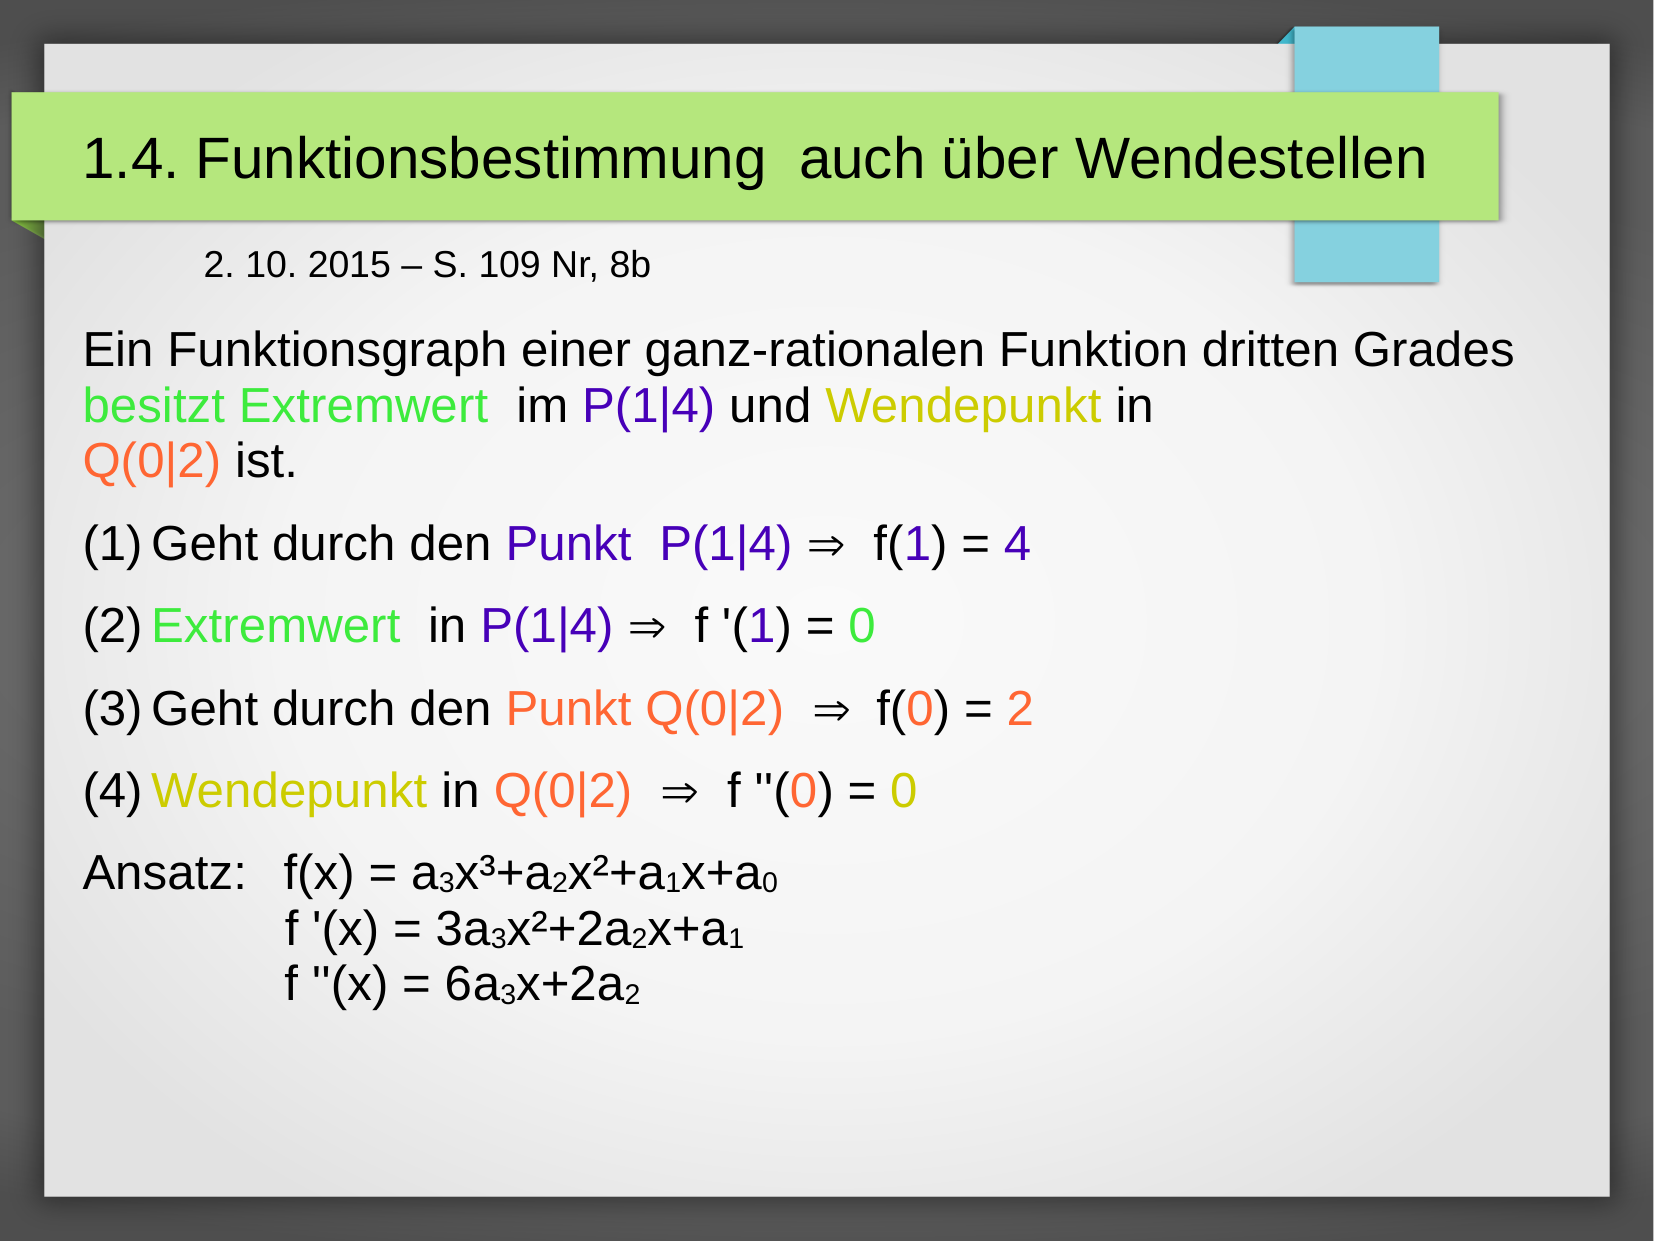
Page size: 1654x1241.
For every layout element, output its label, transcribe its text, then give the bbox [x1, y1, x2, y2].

list Ein Funktionsgraph einer ganz-rationalen Funktion dritten Grades besitzt Extremwert im P(1|4) und Wendepunkt in Q(0|2) ist. Geht durch den Punkt P(1|4) ⇒ f(1) = 4 Extremwert in P(1|4) ⇒ f '(1) = 0 Geht durch den Punkt Q(0|2) ⇒ f(0) = 2 Wendepunkt in Q(0|2) ⇒ f ''(0) = 0 Ansatz: f(x) = a3x³+a2x²+a1x+a0 f '(x) = 3a3x²+2a2x+a1 f ''(x) = 6a3x+2a2 [82, 318, 1571, 1099]
title 1.4. Funktionsbestimmung auch über Wendestellen [82, 94, 1465, 213]
text_box 2. 10. 2015 – S. 109 Nr, 8b [188, 236, 745, 294]
picture [0, 0, 1654, 1241]
